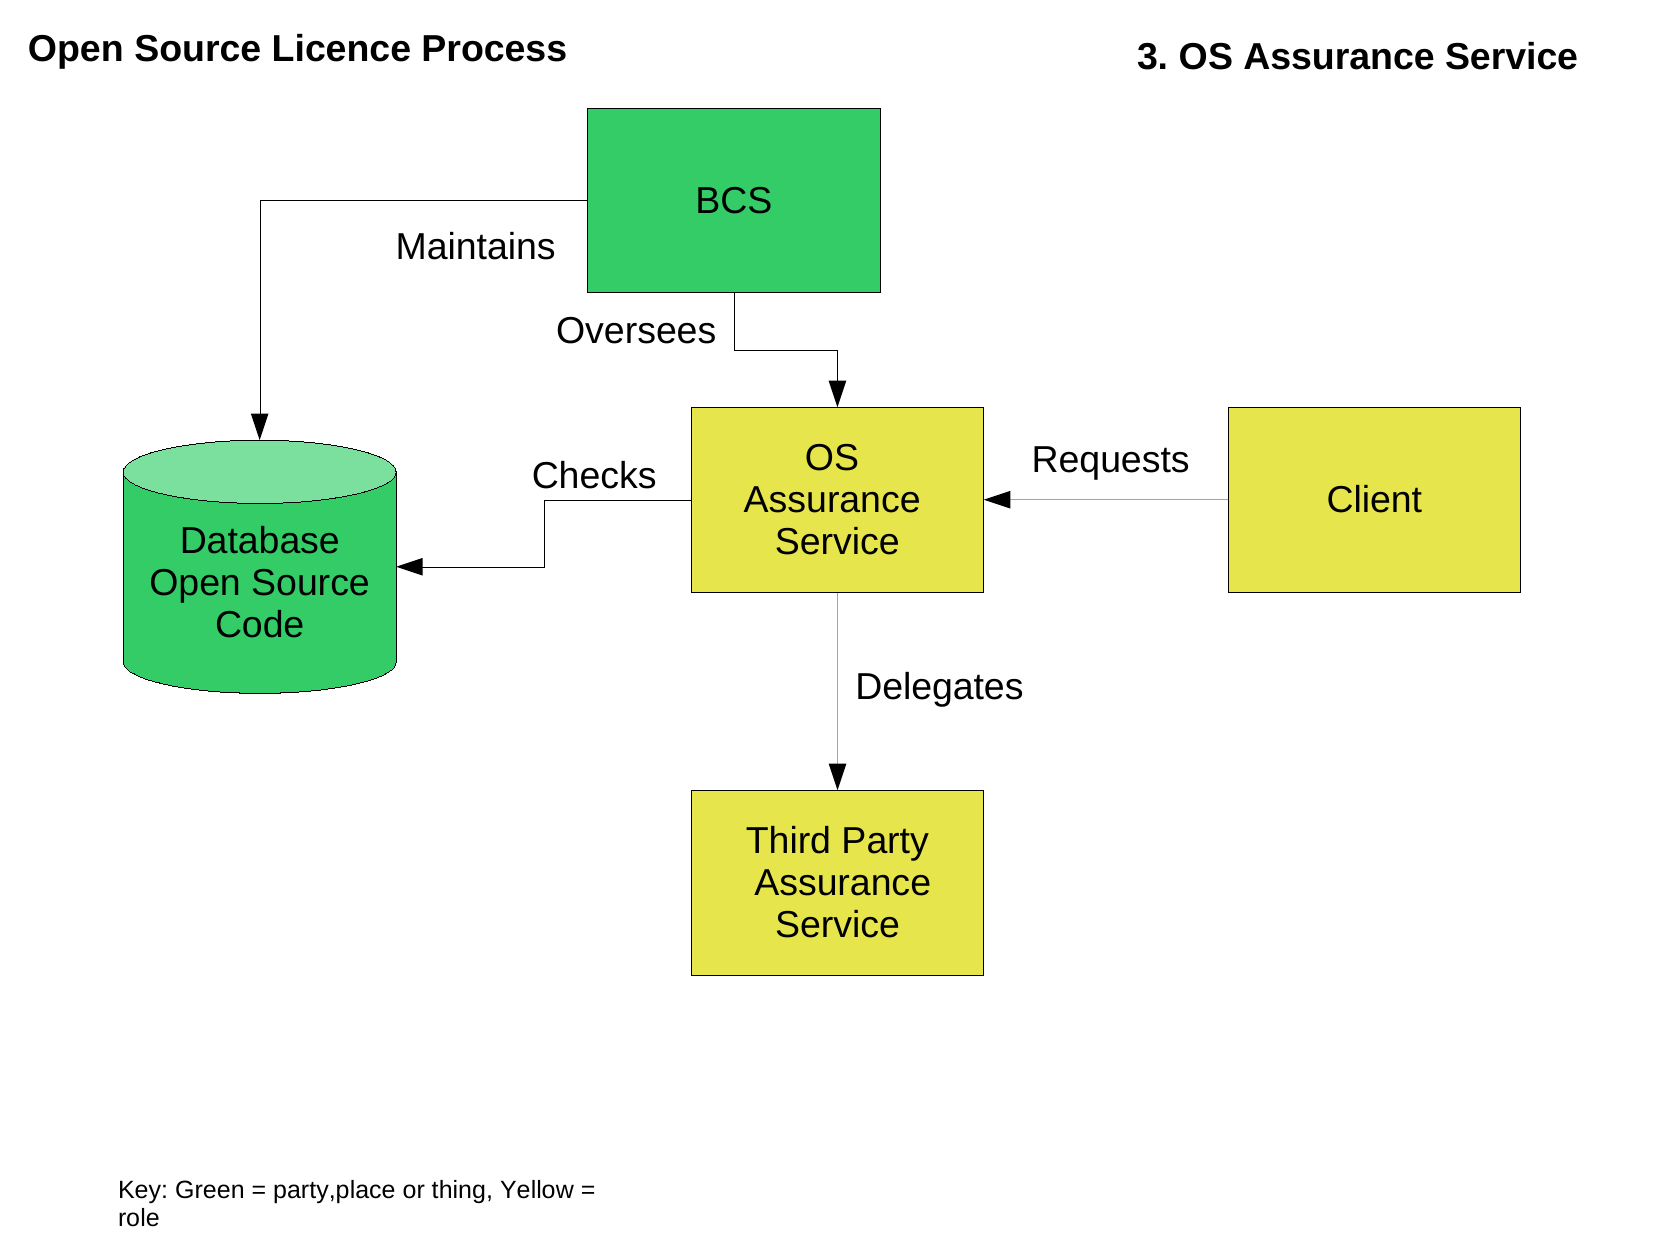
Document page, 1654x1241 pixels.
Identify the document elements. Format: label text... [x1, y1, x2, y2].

text_box Oversees [541, 301, 732, 359]
text_box Open Source Licence Process [13, 19, 583, 78]
text_box OS Assurance Service [691, 407, 984, 593]
text_box Requests [1016, 431, 1211, 489]
text_box Database Open Source Code [123, 473, 397, 694]
text_box Checks [517, 446, 672, 504]
text_box 3. OS Assurance Service [1122, 28, 1592, 87]
text_box Client [1228, 407, 1521, 593]
text_box BCS [587, 108, 881, 293]
text_box Key: Green = party,place or thing, Yellow = role [103, 1168, 659, 1212]
text_box Third Party Assurance Service [691, 790, 984, 976]
text_box Delegates [840, 658, 1039, 715]
text_box Maintains [380, 217, 571, 275]
